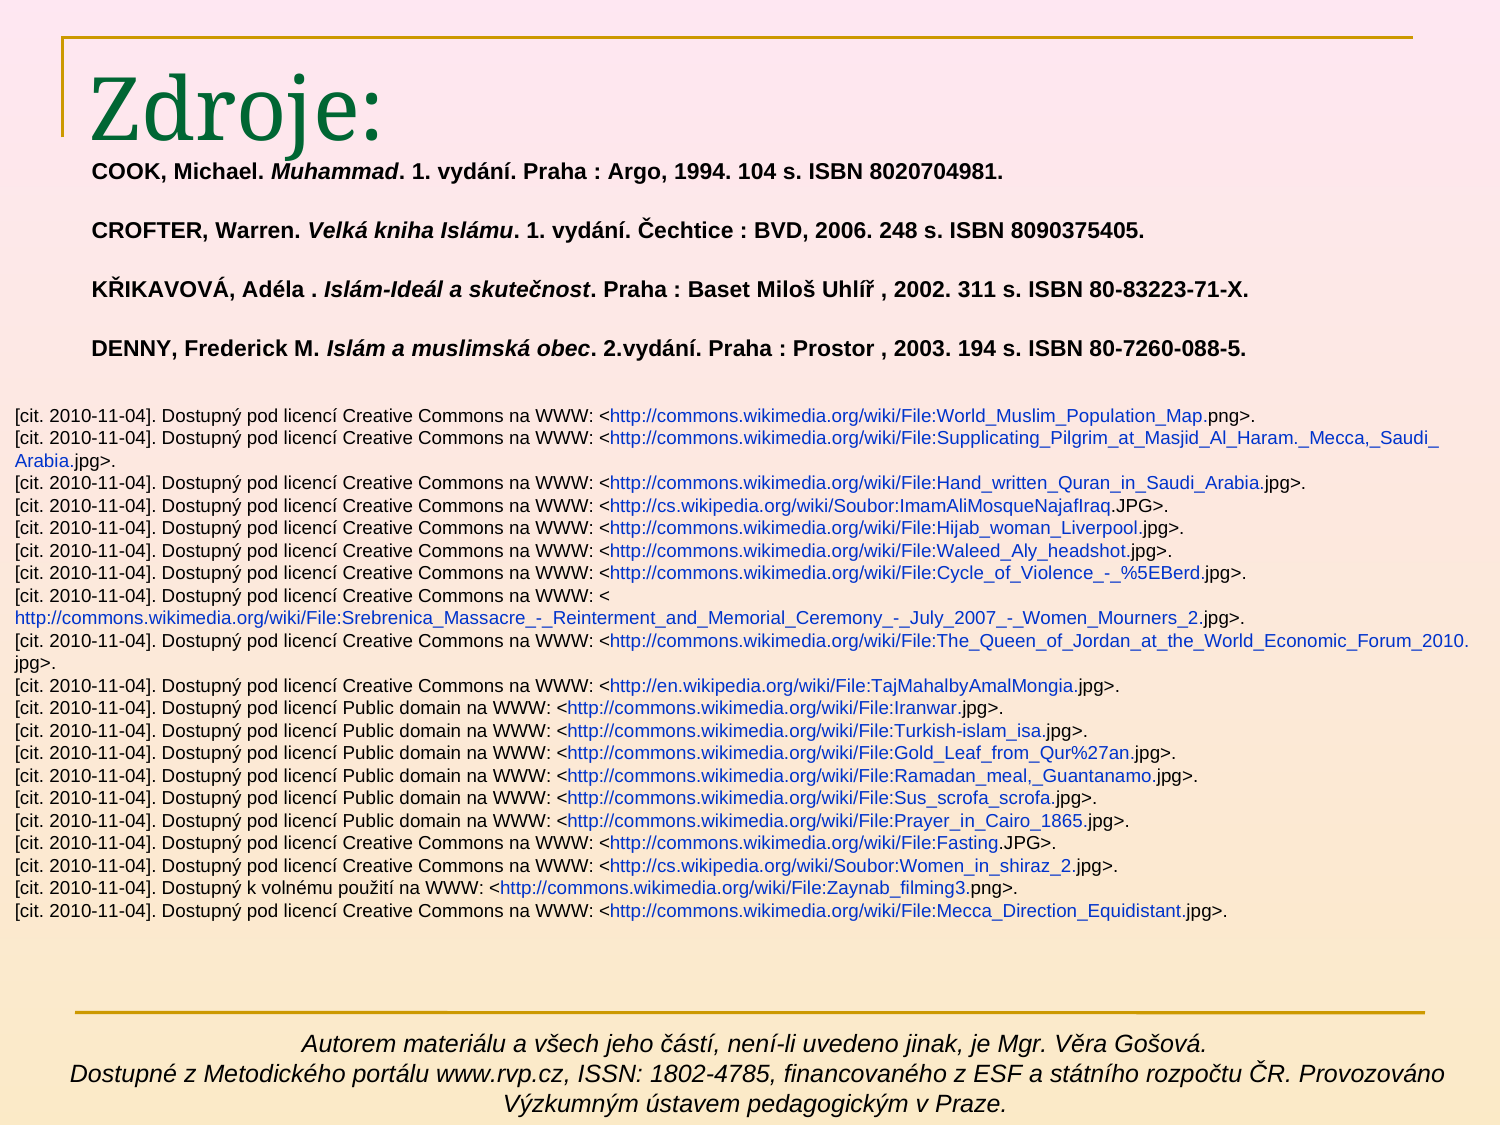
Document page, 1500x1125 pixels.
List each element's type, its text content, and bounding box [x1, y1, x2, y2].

text_box DENNY, Frederick M. Islám a muslimská obec. 2.vydání. Praha : Prostor , 2003. 194 s. ISBN 80-7260-088-5. [76, 326, 1471, 370]
text_box [cit. 2010-11-04]. Dostupný pod licencí Creative Commons na WWW: <http://commons.wikimedia.org/wiki/File:World_Muslim_Population_Map.png>. [cit. 2010-11-04]. Dostupný pod licencí Creative Commons na WWW: <http://commons.wikimedia.org/wiki/File:Supplicating_Pilgrim_at_Masjid_Al_Haram._Mecca,_Saudi_Arabia.jpg>. [cit. 2010-11-04]. Dostupný pod licencí Creative Commons na WWW: <http://commons.wikimedia.org/wiki/File:Hand_written_Quran_in_Saudi_Arabia.jpg>. [cit. 2010-11-04]. Dostupný pod licencí Creative Commons na WWW: <http://cs.wikipedia.org/wiki/Soubor:ImamAliMosqueNajafIraq.JPG>. [cit. 2010-11-04]. Dostupný pod licencí Creative Commons na WWW: <http://commons.wikimedia.org/wiki/File:Hijab_woman_Liverpool.jpg>. [cit. 2010-11-04]. Dostupný pod licencí Creative Commons na WWW: <http://commons.wikimedia.org/wiki/File:Waleed_Aly_headshot.jpg>. [cit. 2010-11-04]. Dostupný pod licencí Creative Commons na WWW: <http://commons.wikimedia.org/wiki/File:Cycle_of_Violence_-_%5EBerd.jpg>. [cit. 2010-11-04]. Dostupný pod licencí Creative Commons na WWW: <http://commons.wikimedia.org/wiki/File:Srebrenica_Massacre_-_Reinterment_and_Memorial_Ceremony_-_July_2007_-_Women_Mourners_2.jpg>. [cit. 2010-11-04]. Dostupný pod licencí Creative Commons na WWW: <http://commons.wikimedia.org/wiki/File:The_Queen_of_Jordan_at_the_World_Economic_Forum_2010.jpg>. [cit. 2010-11-04]. Dostupný pod licencí Creative Commons na WWW: <http://en.wikipedia.org/wiki/File:TajMahalbyAmalMongia.jpg>. [cit. 2010-11-04]. Dostupný pod licencí Public domain na WWW: <http://commons.wikimedia.org/wiki/File:Iranwar.jpg>. [cit. 2010-11-04]. Dostupný pod licencí Public domain na WWW: <http://commons.wikimedia.org/wiki/File:Turkish-islam_isa.jpg>. [cit. 2010-11-04]. Dostupný pod licencí Public domain na WWW: <http://commons.wikimedia.org/wiki/File:Gold_Leaf_from_Qur%27an.jpg>. [cit. 2010-11-04]. Dostupný pod licencí Public domain na WWW: <http://commons.wikimedia.org/wiki/File:Ramadan_meal,_Guantanamo.jpg>. [cit. 2010-11-04]. Dostupný pod licencí Public domain na WWW: <http://commons.wikimedia.org/wiki/File:Sus_scrofa_scrofa.jpg>. [cit. 2010-11-04]. Dostupný pod licencí Public domain na WWW: <http://commons.wikimedia.org/wiki/File:Prayer_in_Cairo_1865.jpg>. [cit. 2010-11-04]. Dostupný pod licencí Creative Commons na WWW: <http://commons.wikimedia.org/wiki/File:Fasting.JPG>. [cit. 2010-11-04]. Dostupný pod licencí Creative Commons na WWW: <http://cs.wikipedia.org/wiki/Soubor:Women_in_shiraz_2.jpg>. [cit. 2010-11-04]. Dostupný k volnému použití na WWW: <http://commons.wikimedia.org/wiki/File:Zaynab_filming3.png>. [cit. 2010-11-04]. Dostupný pod licencí Creative Commons na WWW: <http://commons.wikimedia.org/wiki/File:Mecca_Direction_Equidistant.jpg>. [0, 396, 1500, 929]
text_box Autorem materiálu a všech jeho částí, není-li uvedeno jinak, je Mgr. Věra Gošová. Dostupné z Metodického portálu www.rvp.cz, ISSN: 1802-4785, financovaného z ESF a státního rozpočtu ČR. Provozováno Výzkumným ústavem pedagogickým v Praze. [41, 1065, 1471, 1125]
text_box COOK, Michael. Muhammad. 1. vydání. Praha : Argo, 1994. 104 s. ISBN 8020704981. [76, 148, 1040, 192]
text_box KŘIKAVOVÁ, Adéla . Islám-Ideál a skutečnost. Praha : Baset Miloš Uhlíř , 2002. 311 s. ISBN 80-83223-71-X. [76, 267, 1430, 311]
title Zdroje: [75, 45, 1426, 233]
text_box CROFTER, Warren. Velká kniha Islámu. 1. vydání. Čechtice : BVD, 2006. 248 s. ISBN 8090375405. [76, 208, 1205, 251]
